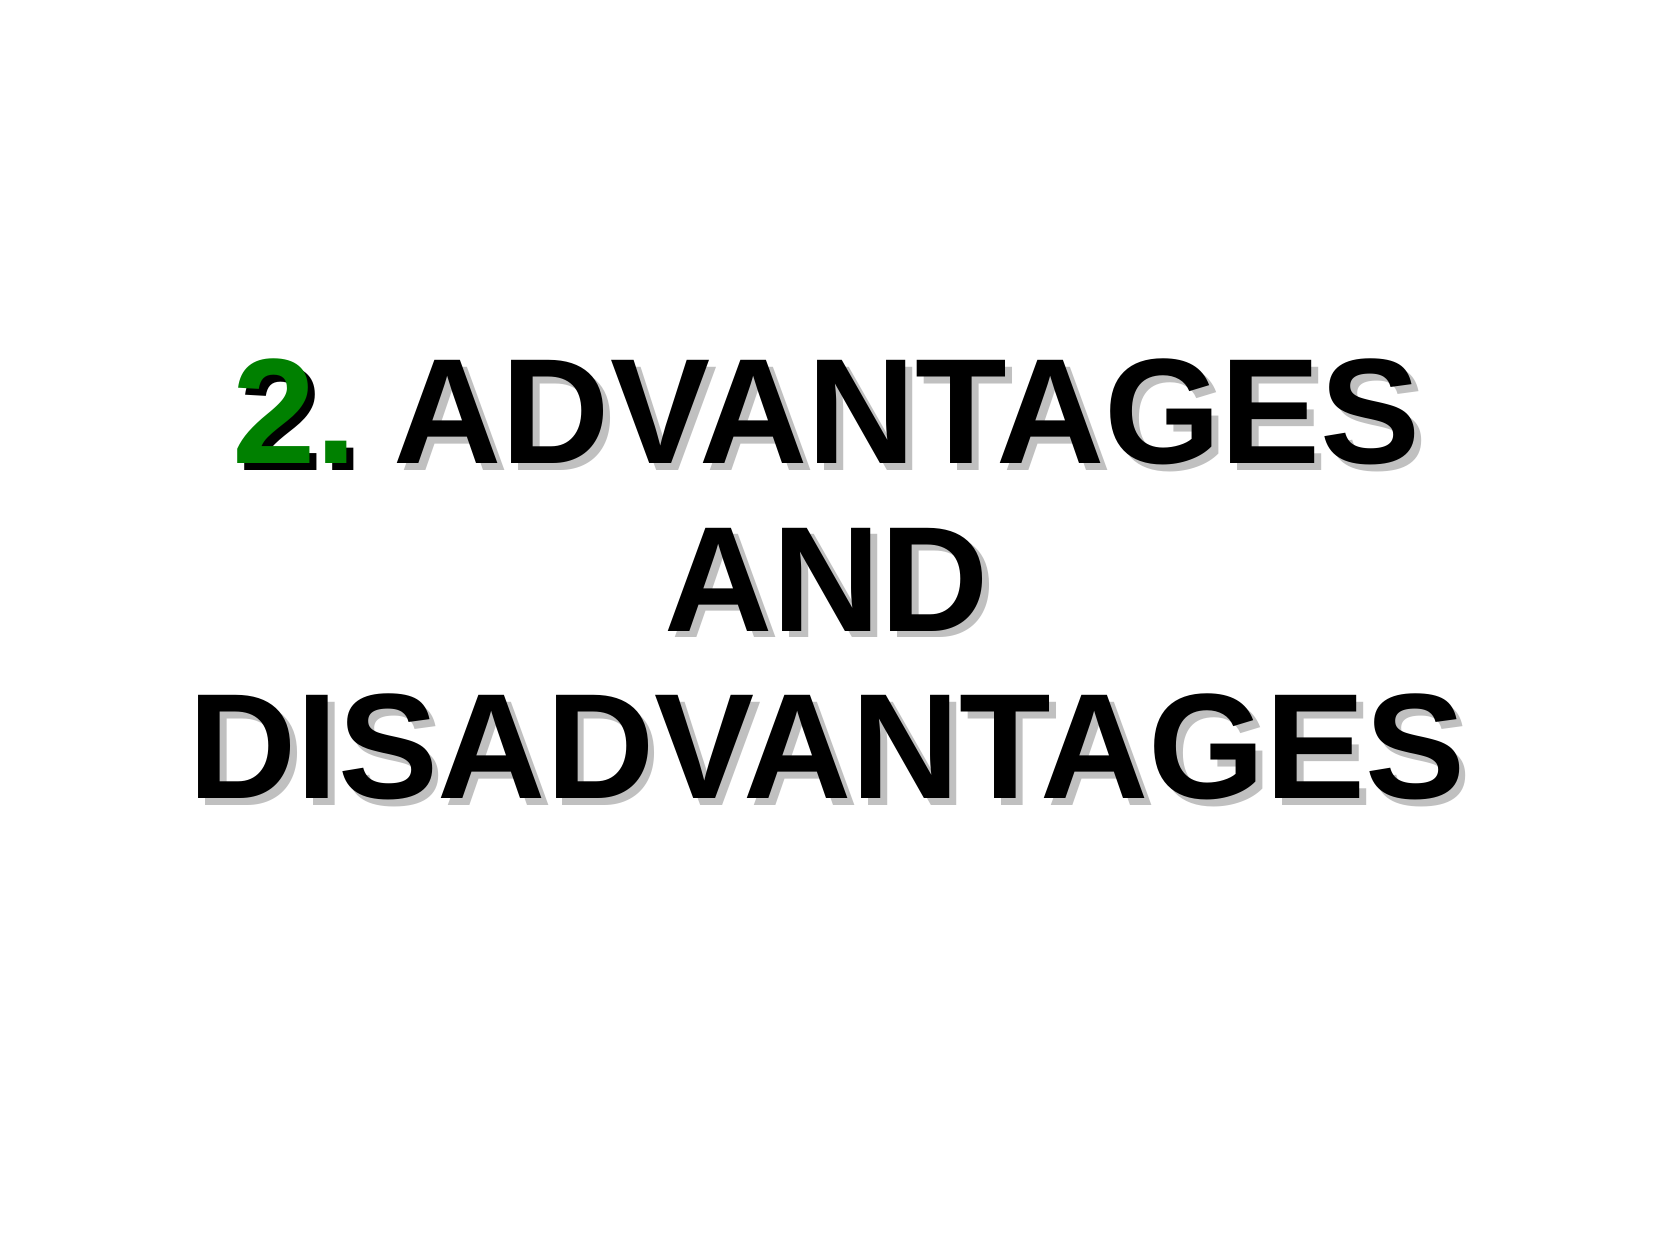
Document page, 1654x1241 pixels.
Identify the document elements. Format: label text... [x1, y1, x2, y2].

subtitle 2. ADVANTAGES AND DISADVANTAGES [82, 56, 1571, 1102]
